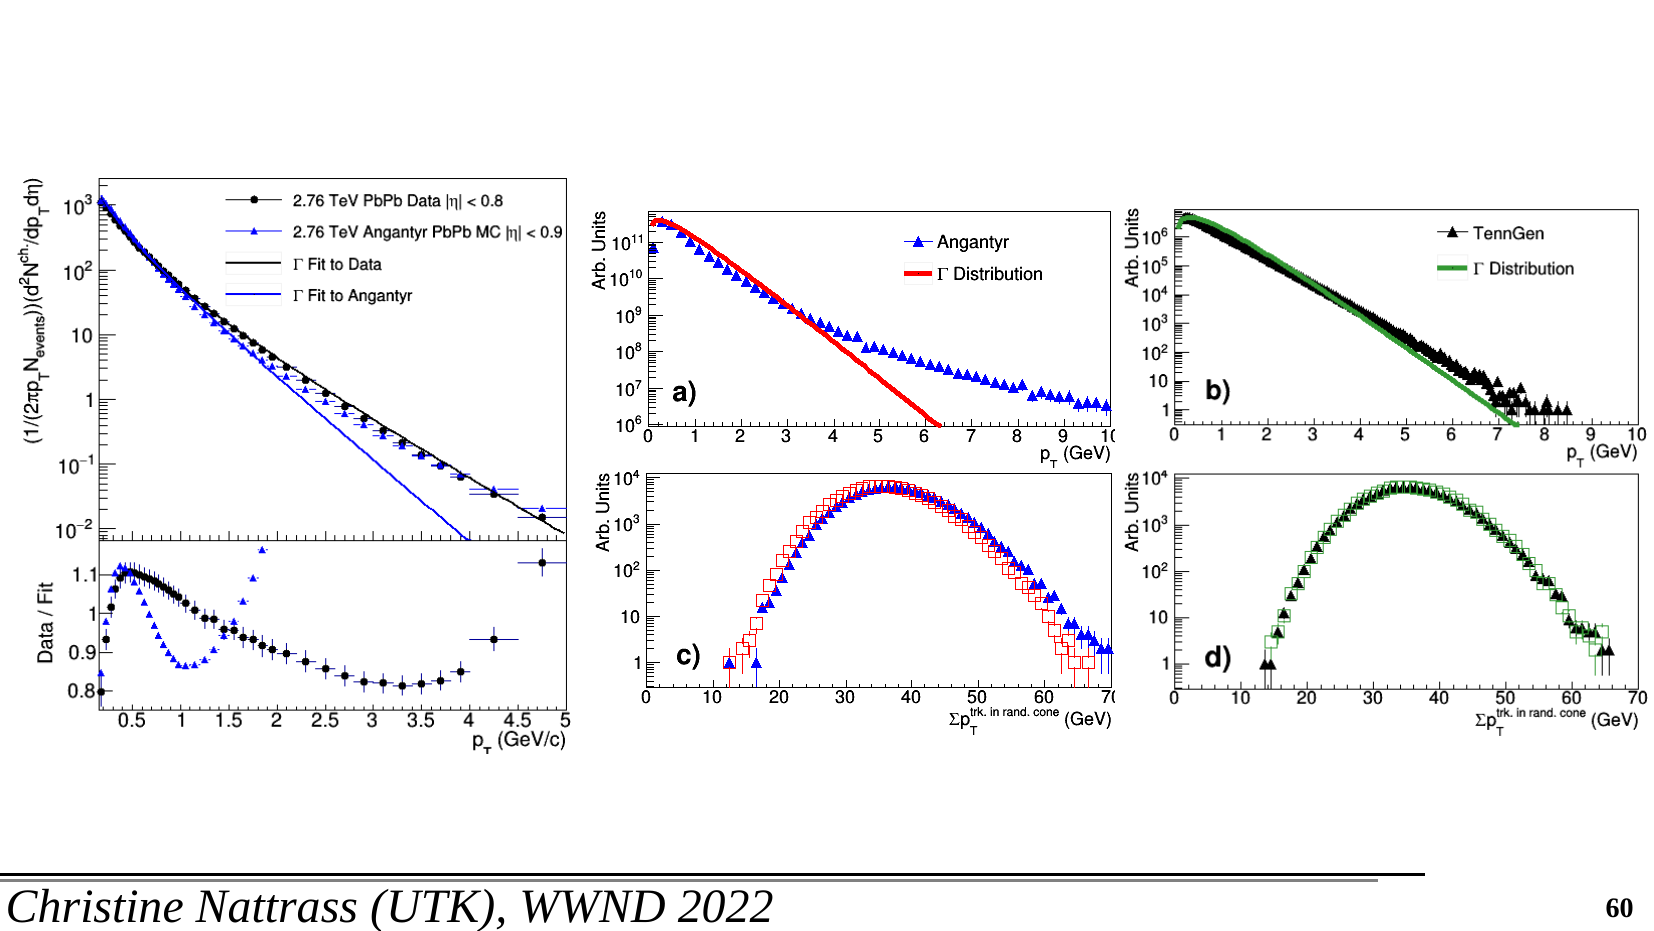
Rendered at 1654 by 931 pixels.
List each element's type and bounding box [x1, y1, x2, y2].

picture [9, 175, 572, 755]
picture [586, 184, 1654, 746]
